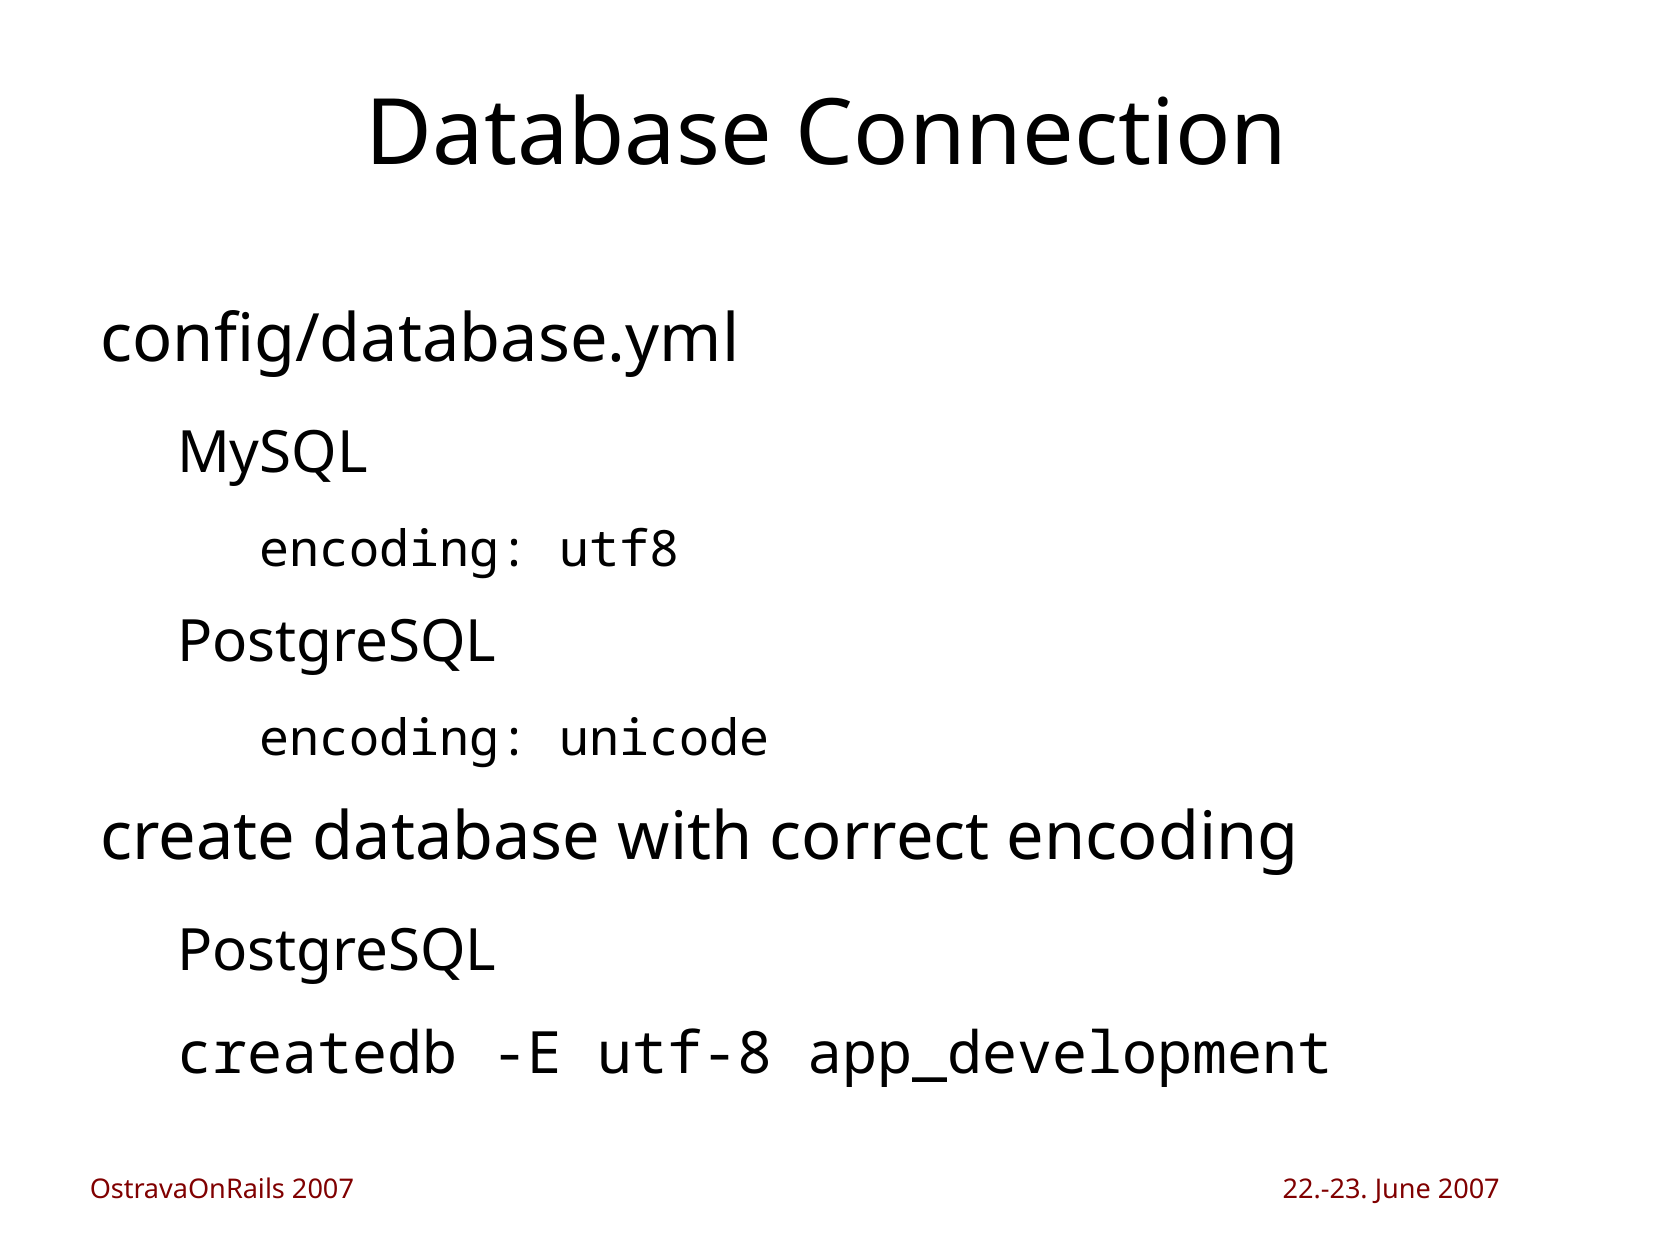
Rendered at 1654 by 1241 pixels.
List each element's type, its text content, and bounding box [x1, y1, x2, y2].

title Database Connection [82, 25, 1571, 233]
list config/database.yml MySQL encoding: utf8 PostgreSQL encoding: unicode create database with correct encoding PostgreSQL createdb -E utf-8 app_development [82, 290, 1571, 1109]
